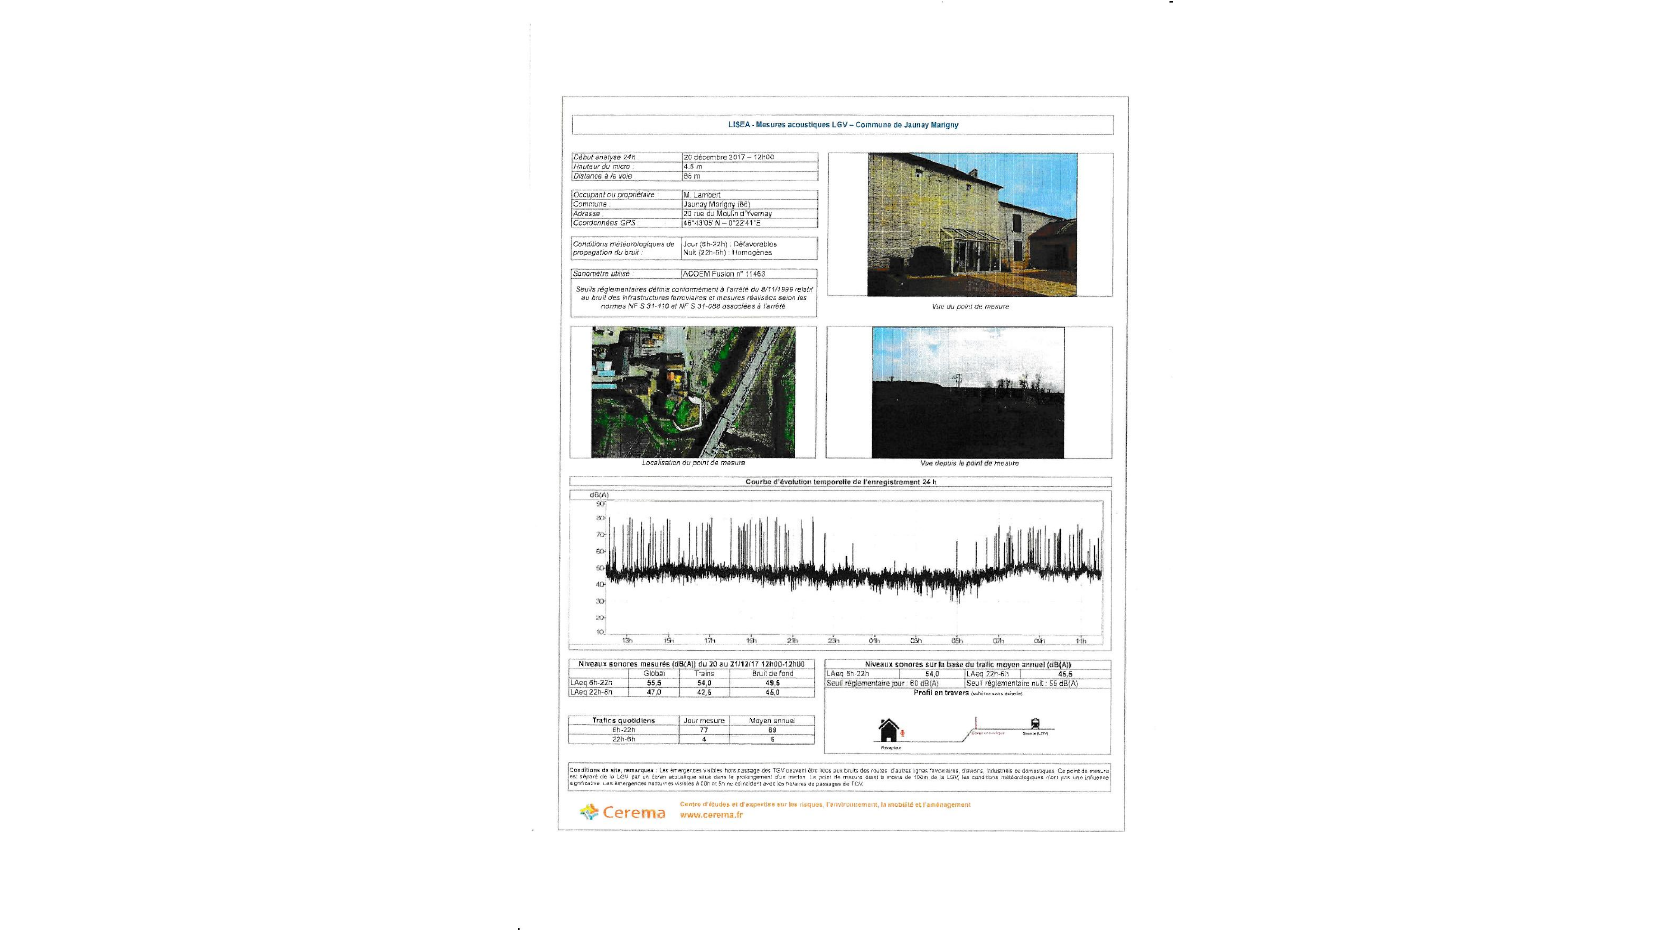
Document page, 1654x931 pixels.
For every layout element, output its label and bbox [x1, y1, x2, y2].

picture [516, 0, 1173, 930]
